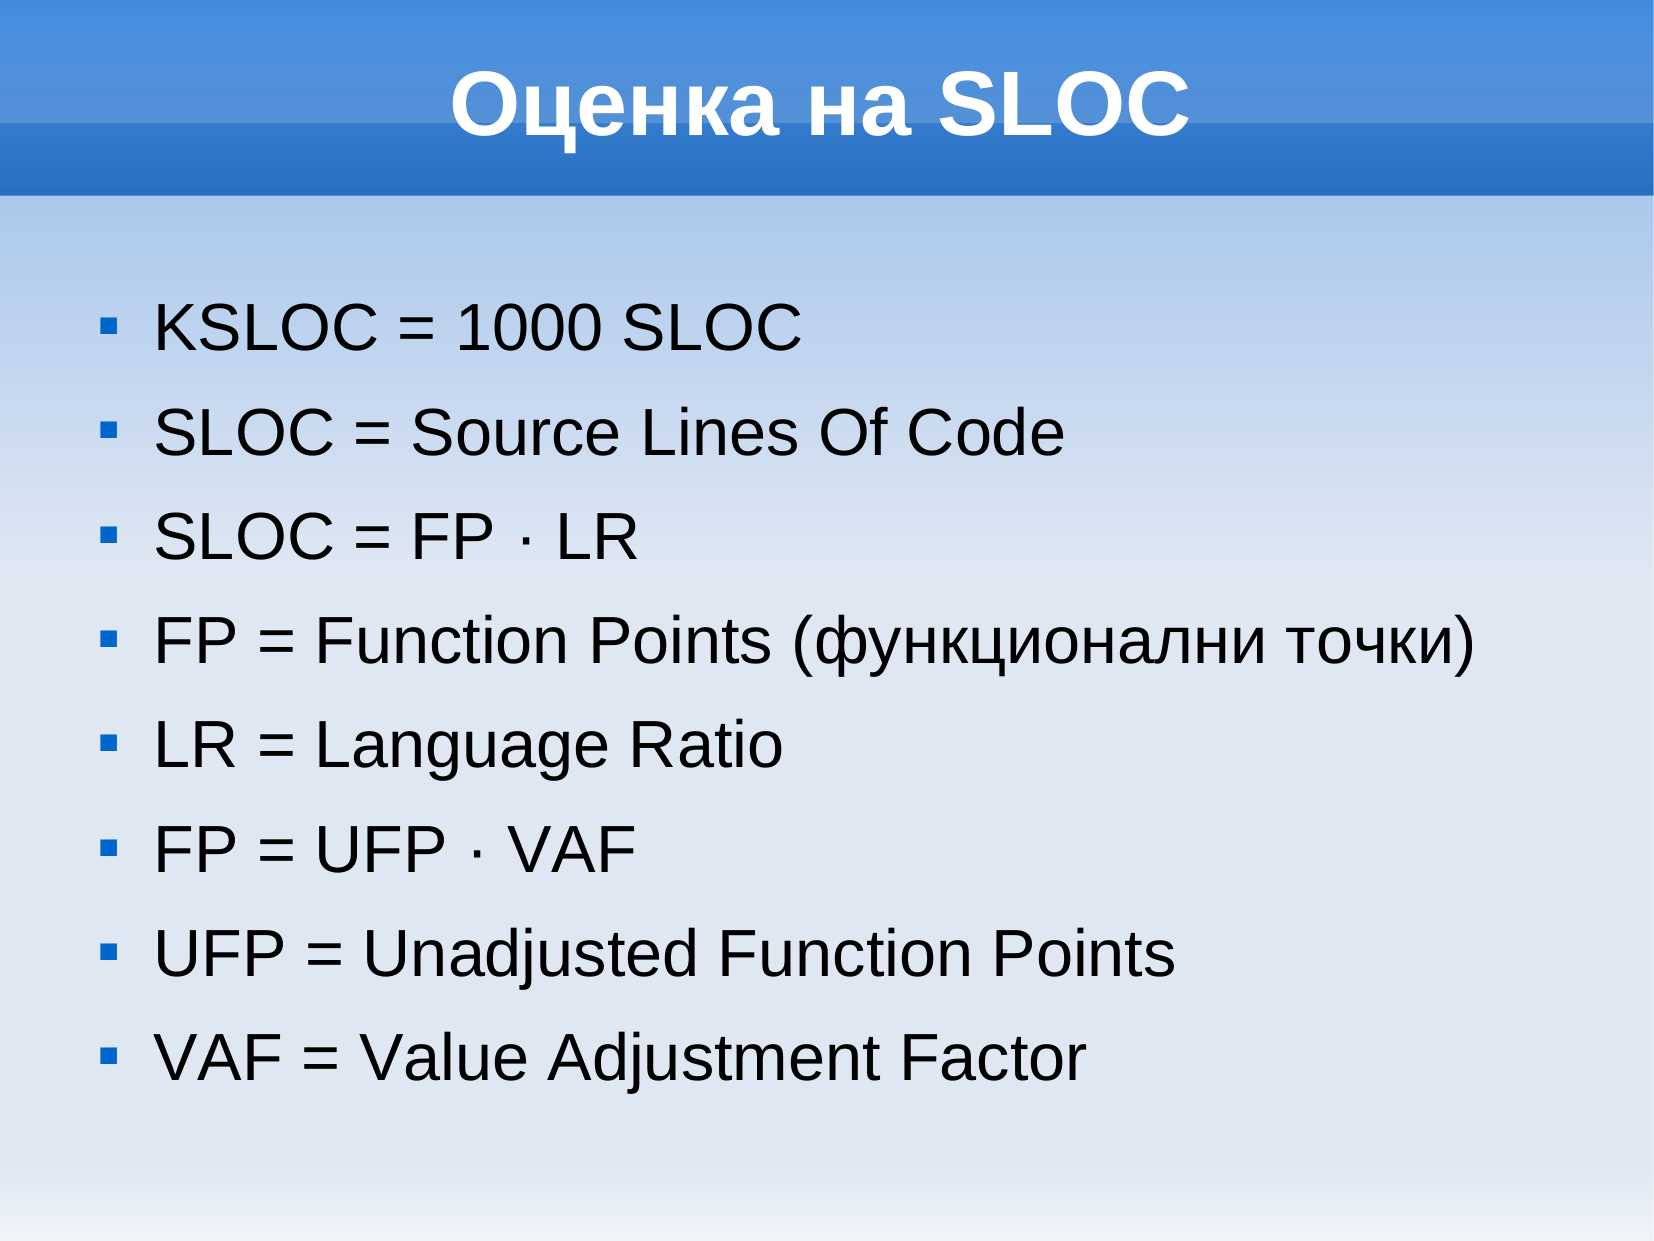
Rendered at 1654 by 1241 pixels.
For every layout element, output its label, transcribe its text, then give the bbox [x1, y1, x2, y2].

picture [0, 0, 1654, 1241]
title Оценка на SLOC [76, 0, 1565, 208]
list KSLOC = 1000 SLOC SLOC = Source Lines Of Code SLOC = FP · LR FP = Function Points (функционални точки) LR = Language Ratio FP = UFP · VAF UFP = Unadjusted Function Points VAF = Value Adjustment Factor [82, 290, 1571, 1109]
